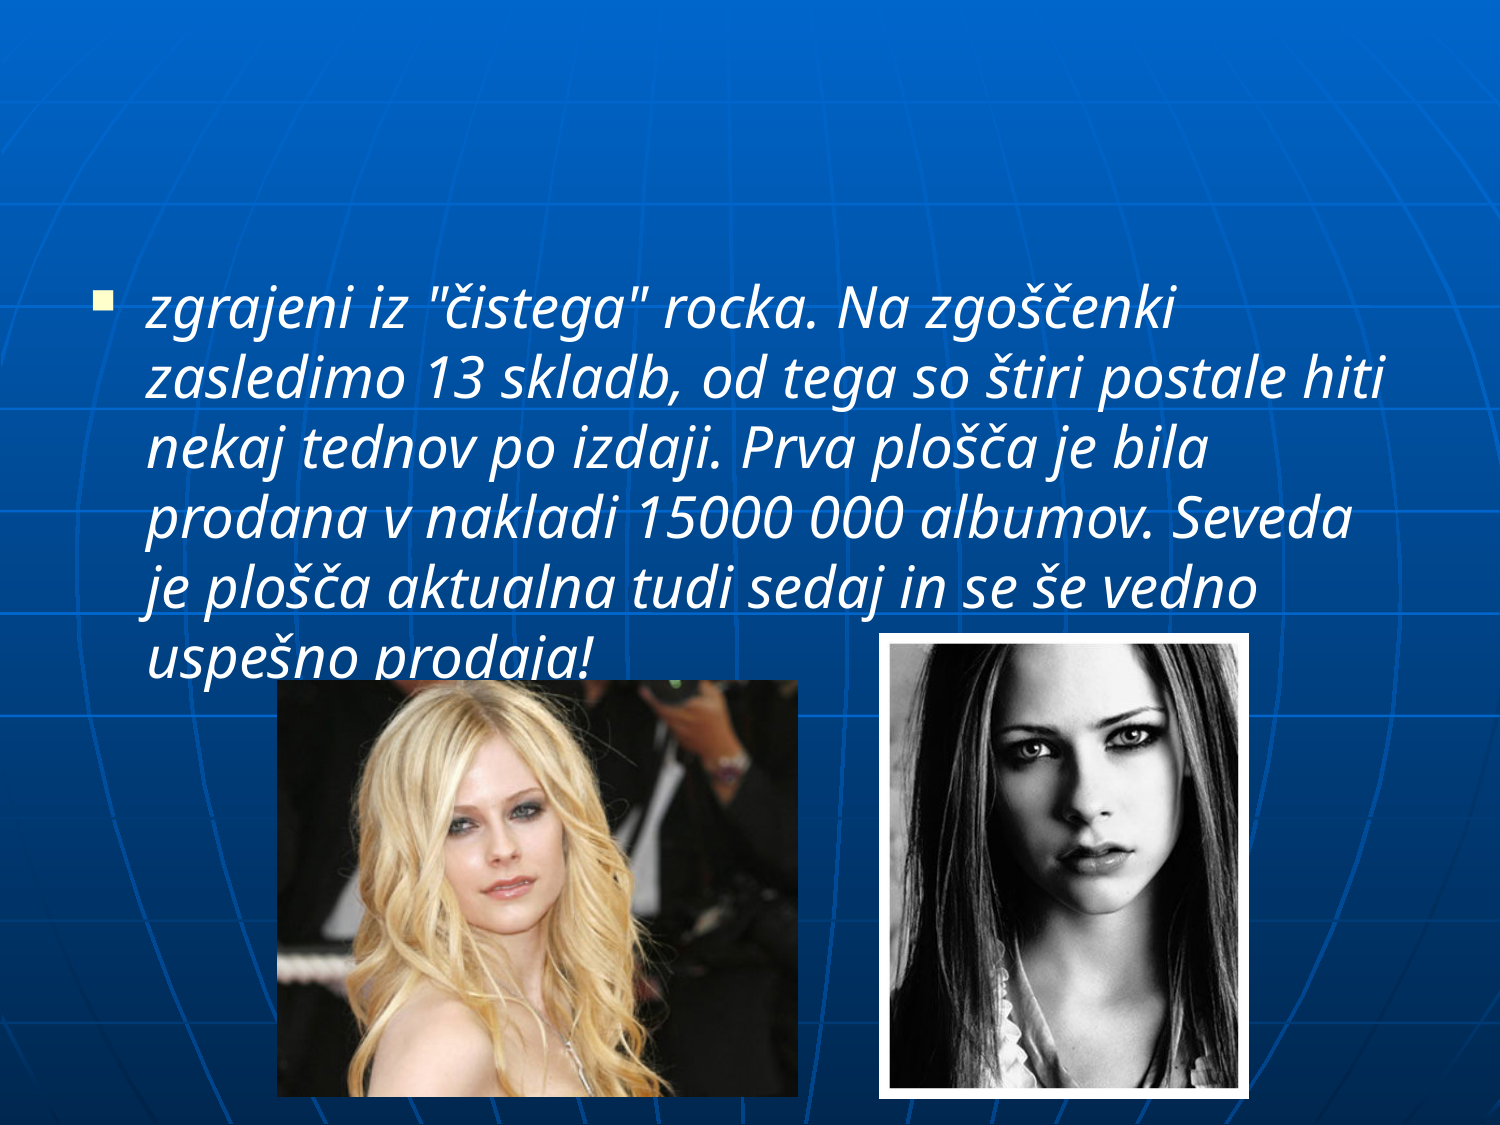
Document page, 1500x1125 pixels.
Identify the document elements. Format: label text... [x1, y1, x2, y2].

list zgrajeni iz "čistega" rocka. Na zgoščenki zasledimo 13 skladb, od tega so štiri postale hiti nekaj tednov po izdaji. Prva plošča je bila prodana v nakladi 15000 000 albumov. Seveda je plošča aktualna tudi sedaj in se še vedno uspešno prodaja! [75, 262, 1425, 1006]
picture [277, 680, 798, 1097]
picture [879, 633, 1249, 1099]
